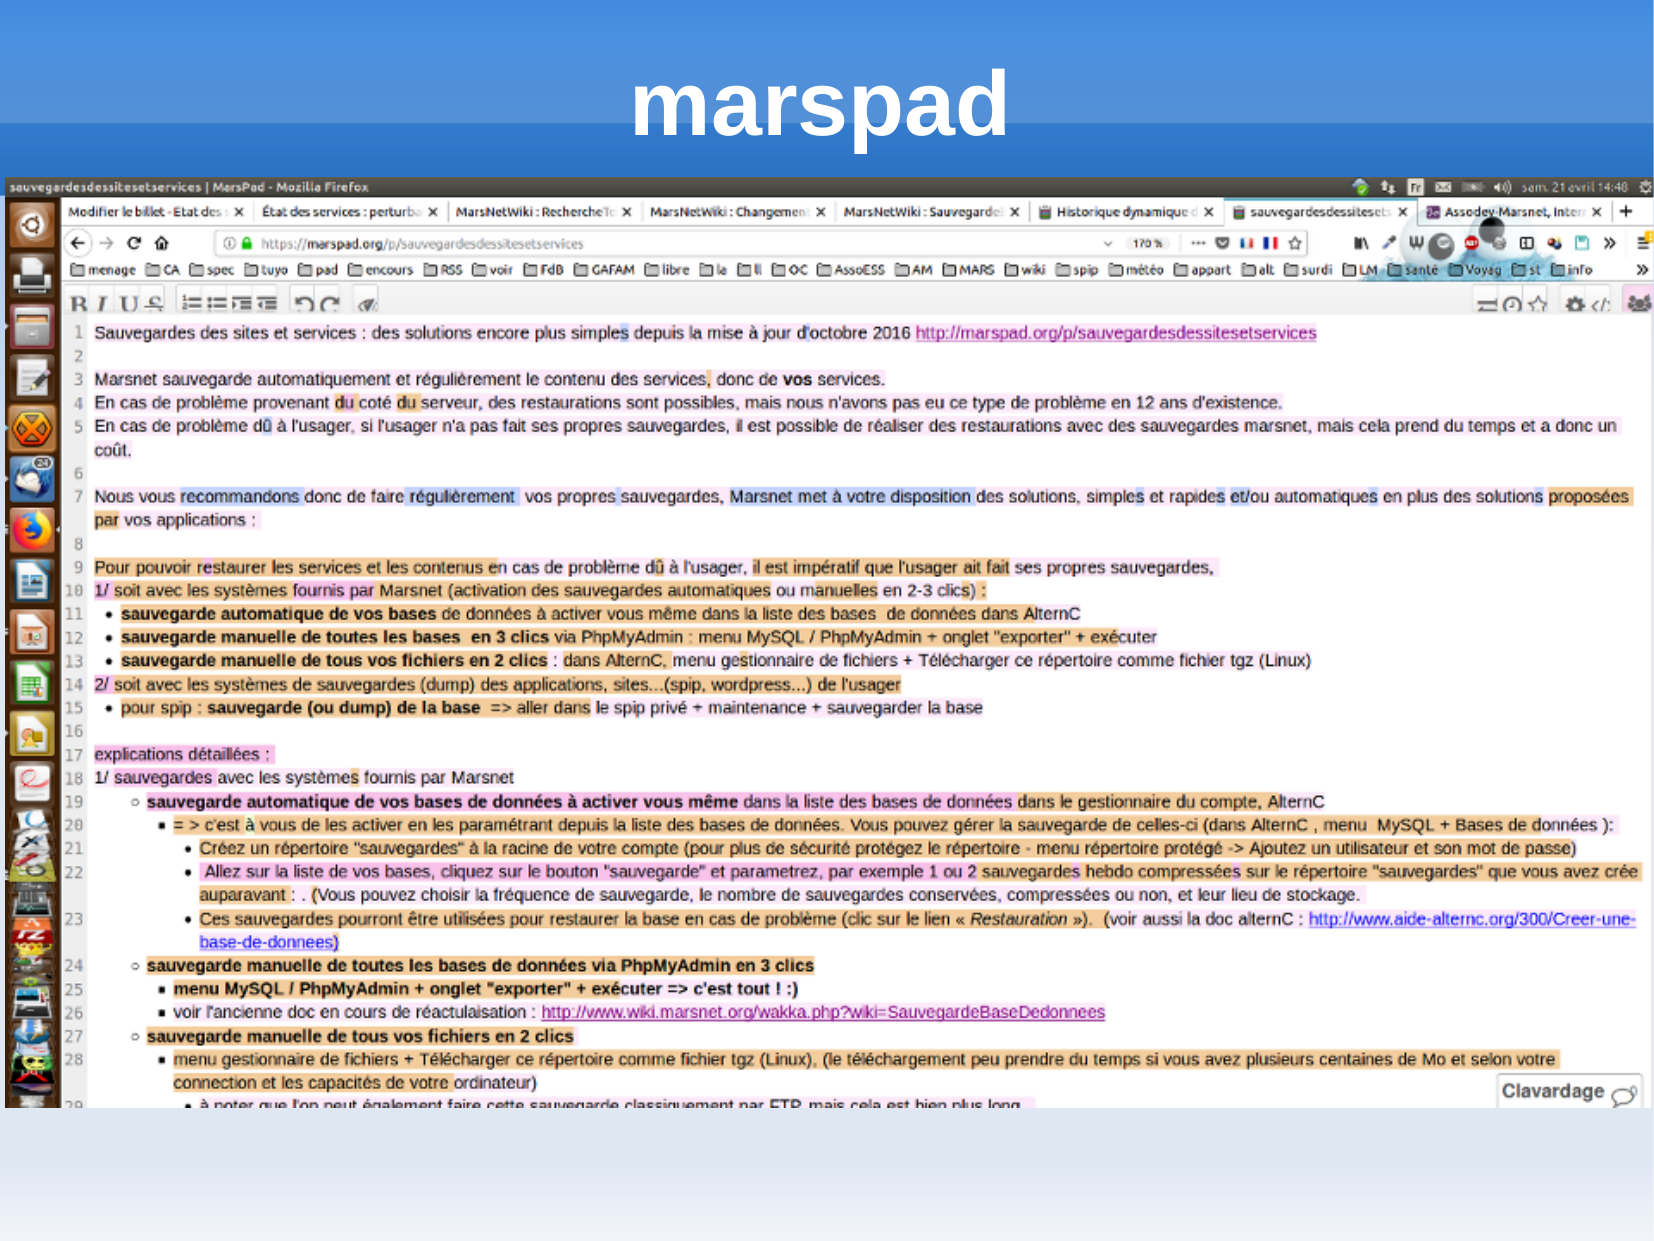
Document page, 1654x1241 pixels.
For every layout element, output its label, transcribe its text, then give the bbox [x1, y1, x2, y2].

title marspad [76, 0, 1565, 177]
picture [0, 0, 1654, 1241]
